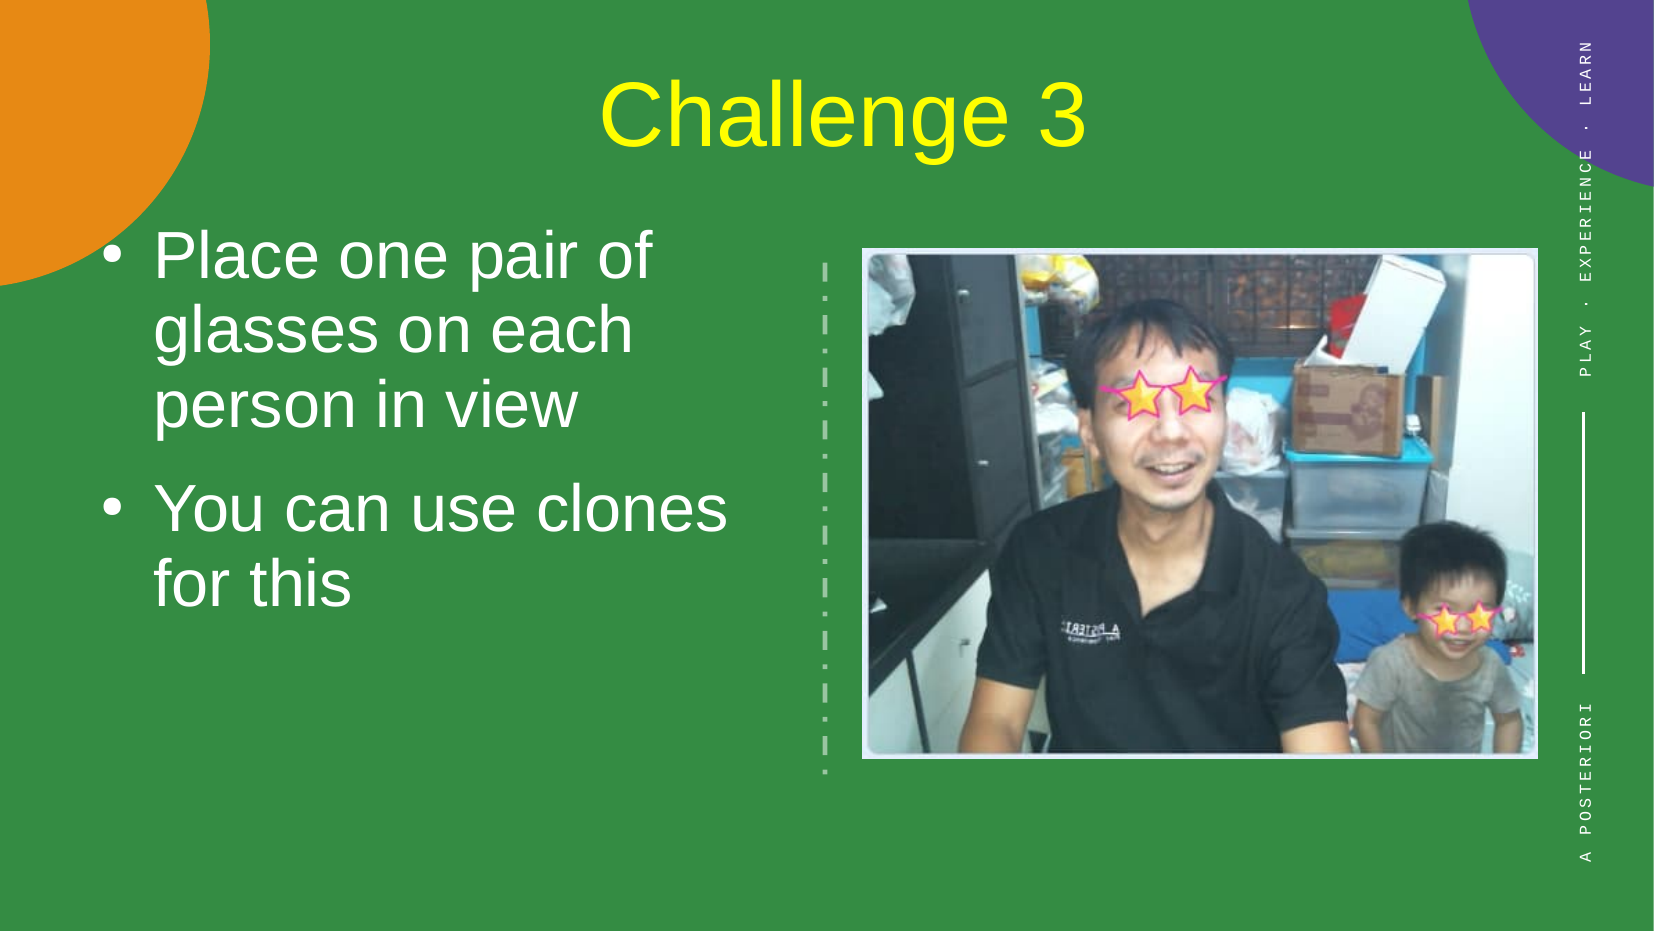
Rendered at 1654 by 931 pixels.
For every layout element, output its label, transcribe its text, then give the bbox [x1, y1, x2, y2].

title Challenge 3 [187, 37, 1501, 193]
picture [862, 248, 1538, 759]
list Place one pair of glasses on each person in view You can use clones for this [82, 217, 788, 758]
